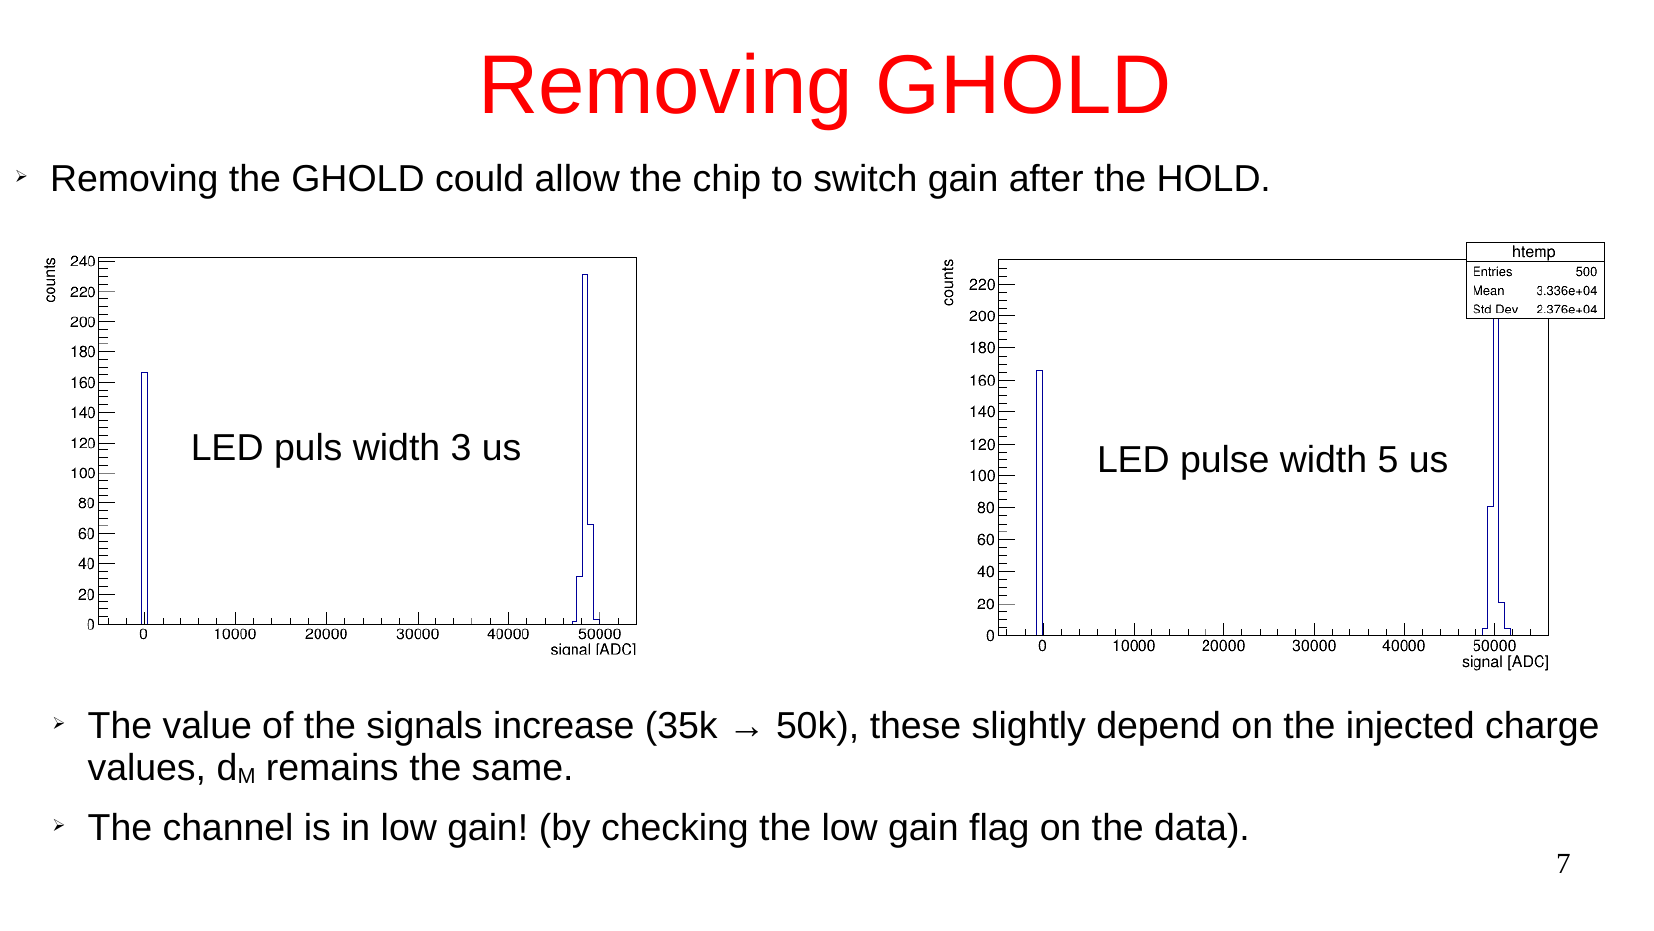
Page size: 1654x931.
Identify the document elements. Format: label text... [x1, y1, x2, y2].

picture [37, 240, 676, 655]
text_box Removing the GHOLD could allow the chip to switch gain after the HOLD. [0, 150, 1613, 207]
picture [937, 240, 1609, 678]
title Removing GHOLD [37, 7, 1613, 150]
text_box The value of the signals increase (35k → 50k), these slightly depend on the injected charge values, dM remains the same. The channel is in low gain! (by checking the low gain flag on the data). [37, 697, 1651, 856]
